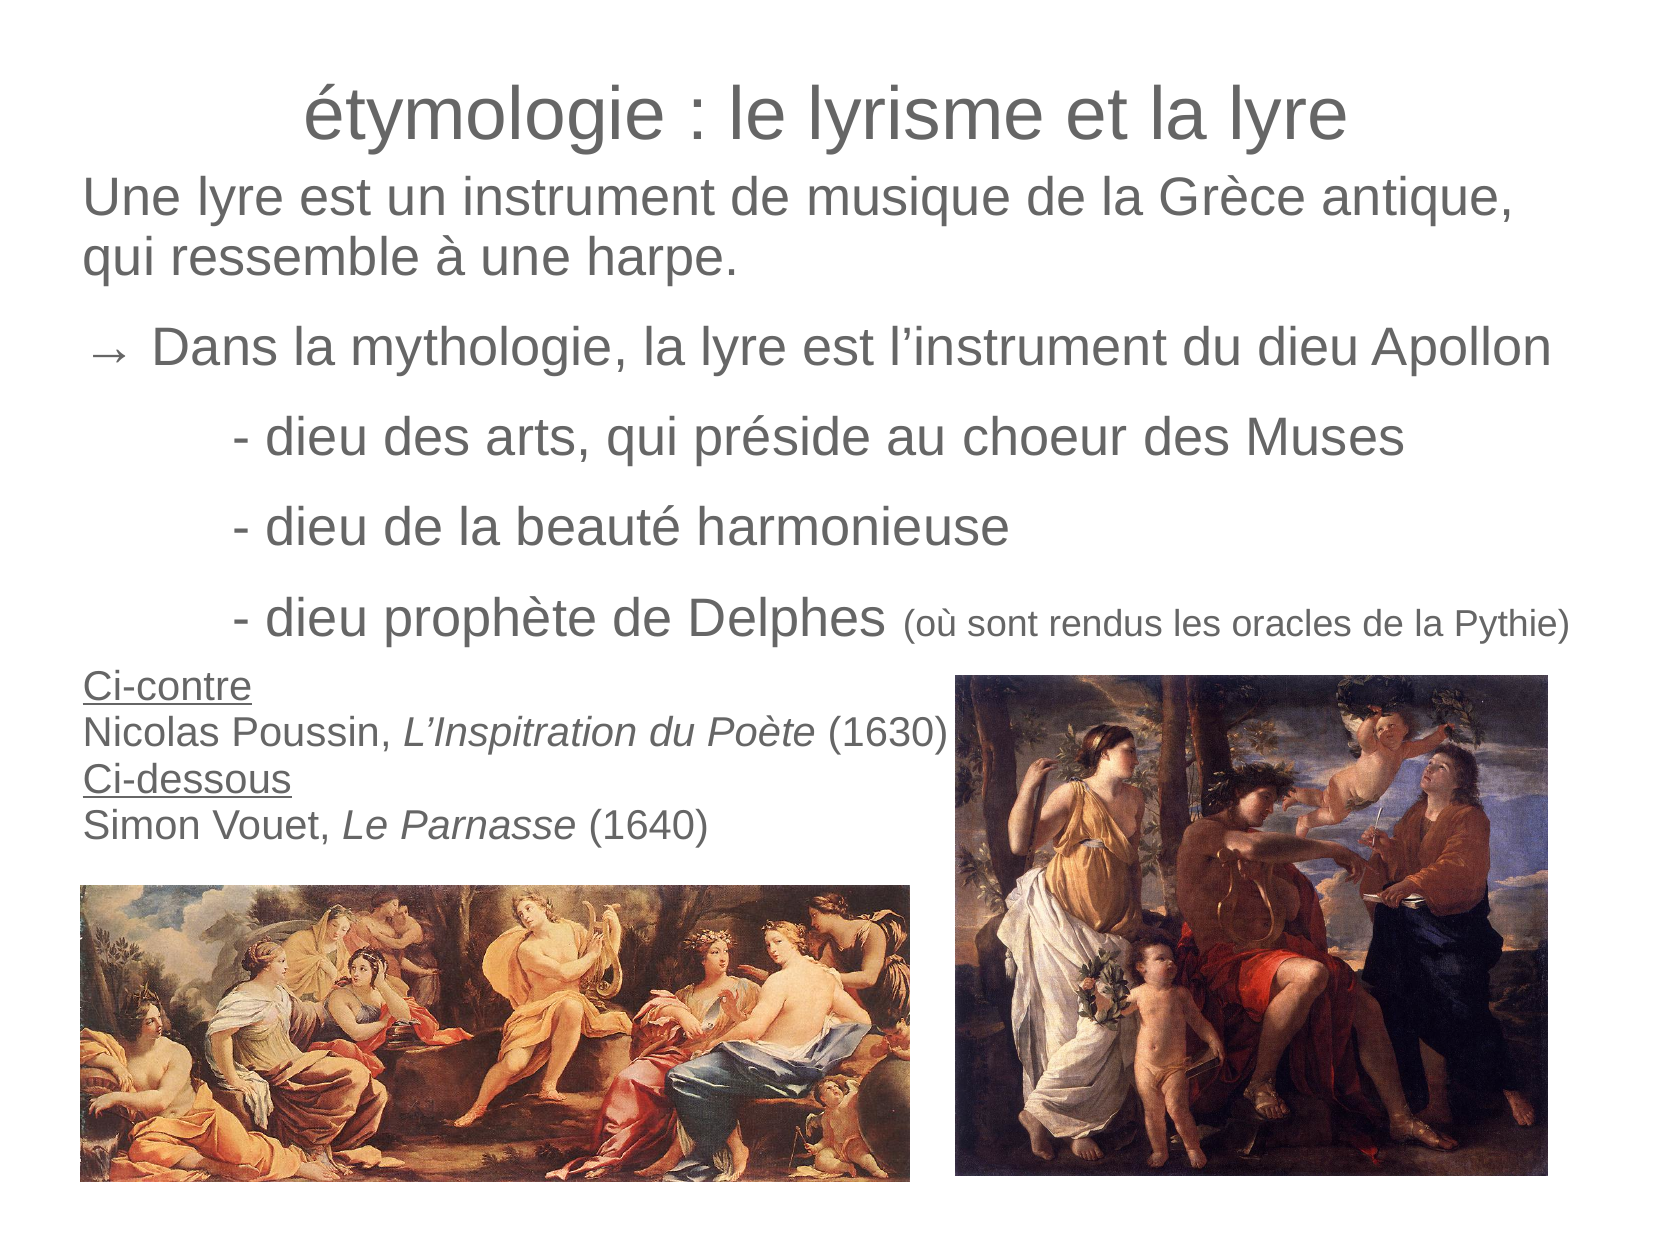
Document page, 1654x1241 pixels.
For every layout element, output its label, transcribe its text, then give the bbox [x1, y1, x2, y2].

picture [80, 885, 910, 1182]
list Une lyre est un instrument de musique de la Grèce antique, qui ressemble à une harpe. → Dans la mythologie, la lyre est l’instrument du dieu Apollon - dieu des arts, qui préside au choeur des Muses - dieu de la beauté harmonieuse - dieu prophète de Delphes (où sont rendus les oracles de la Pythie) Ci-contre Nicolas Poussin, L’Inspitration du Poète (1630) Ci-dessous Simon Vouet, Le Parnasse (1640) [82, 166, 1571, 850]
title étymologie : le lyrisme et la lyre [82, 49, 1571, 166]
picture [955, 675, 1548, 1176]
